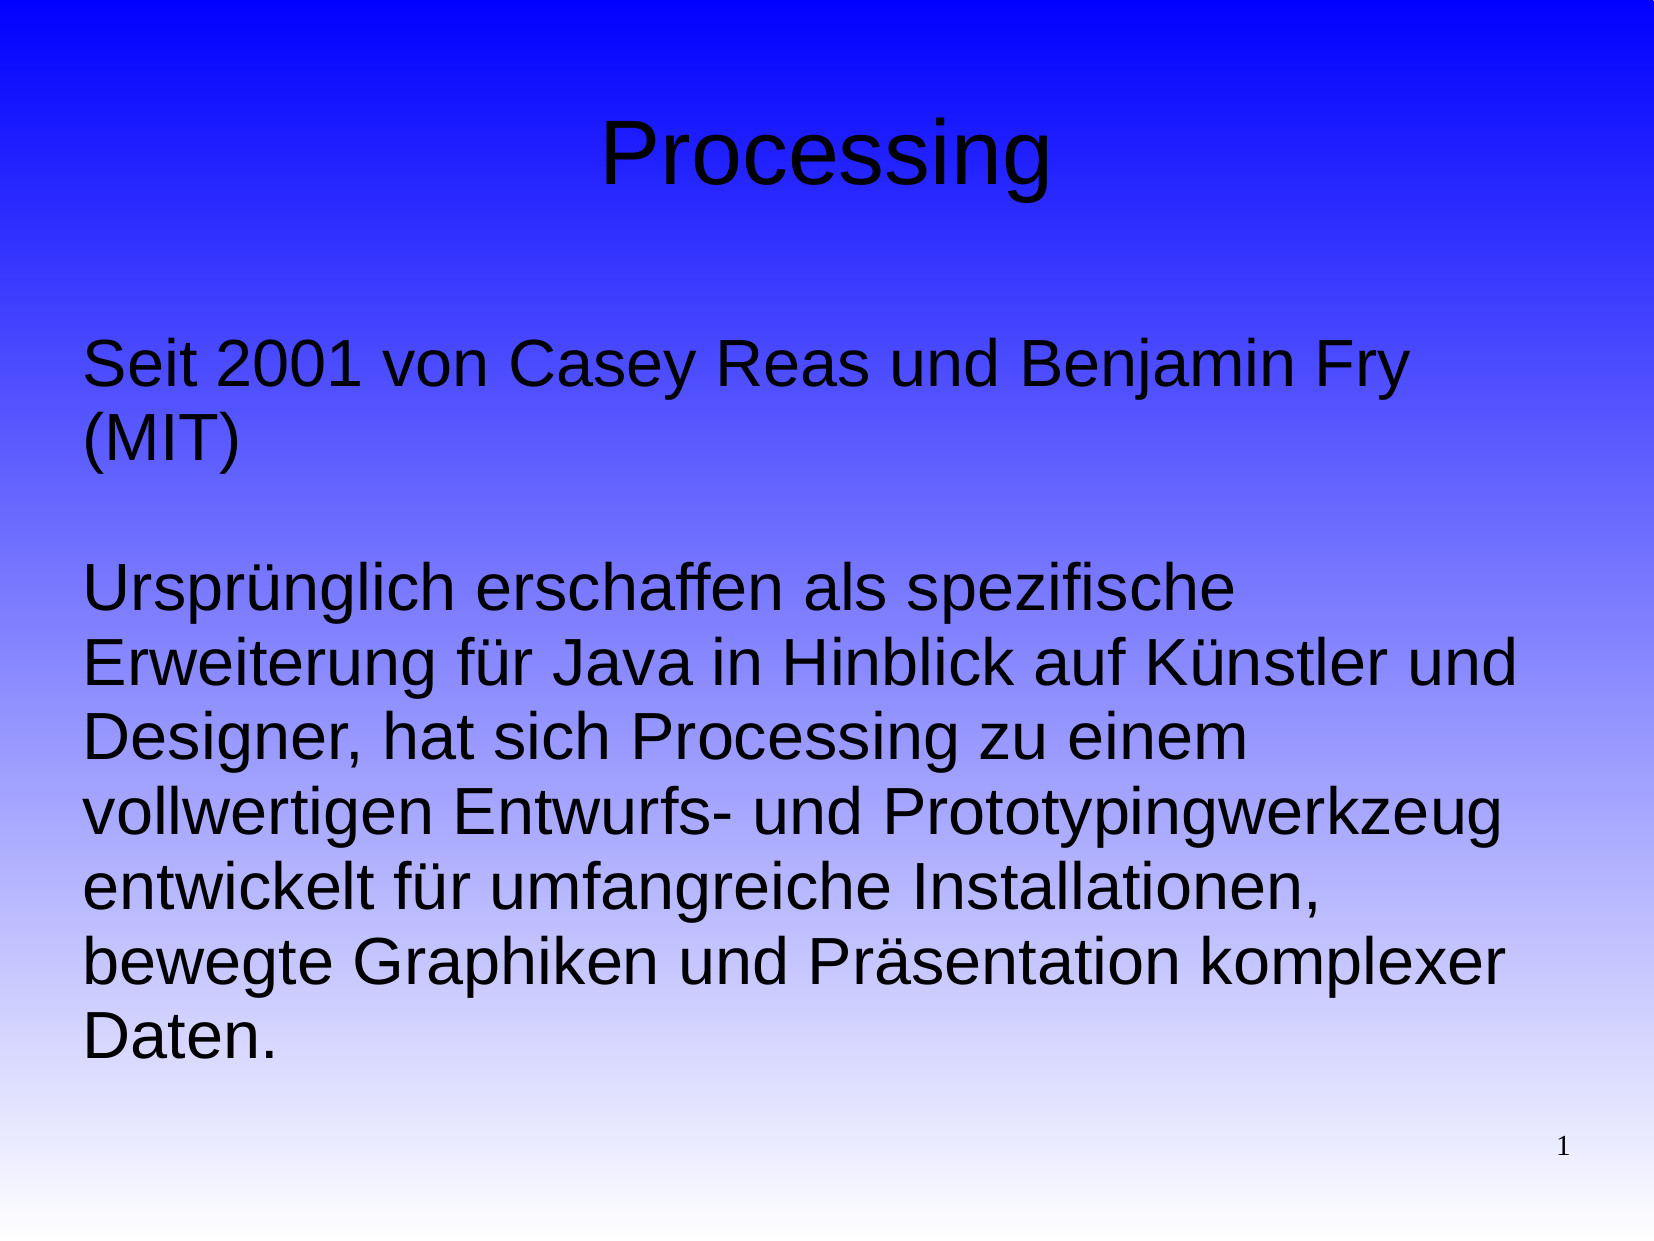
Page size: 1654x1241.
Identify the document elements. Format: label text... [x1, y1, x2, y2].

subtitle Seit 2001 von Casey Reas und Benjamin Fry (MIT) Ursprünglich erschaffen als spezifische Erweiterung für Java in Hinblick auf Künstler und Designer, hat sich Processing zu einem vollwertigen Entwurfs- und Prototypingwerkzeug entwickelt für umfangreiche Installationen, bewegte Graphiken und Präsentation komplexer Daten. [82, 290, 1571, 1109]
title Processing [82, 49, 1571, 257]
